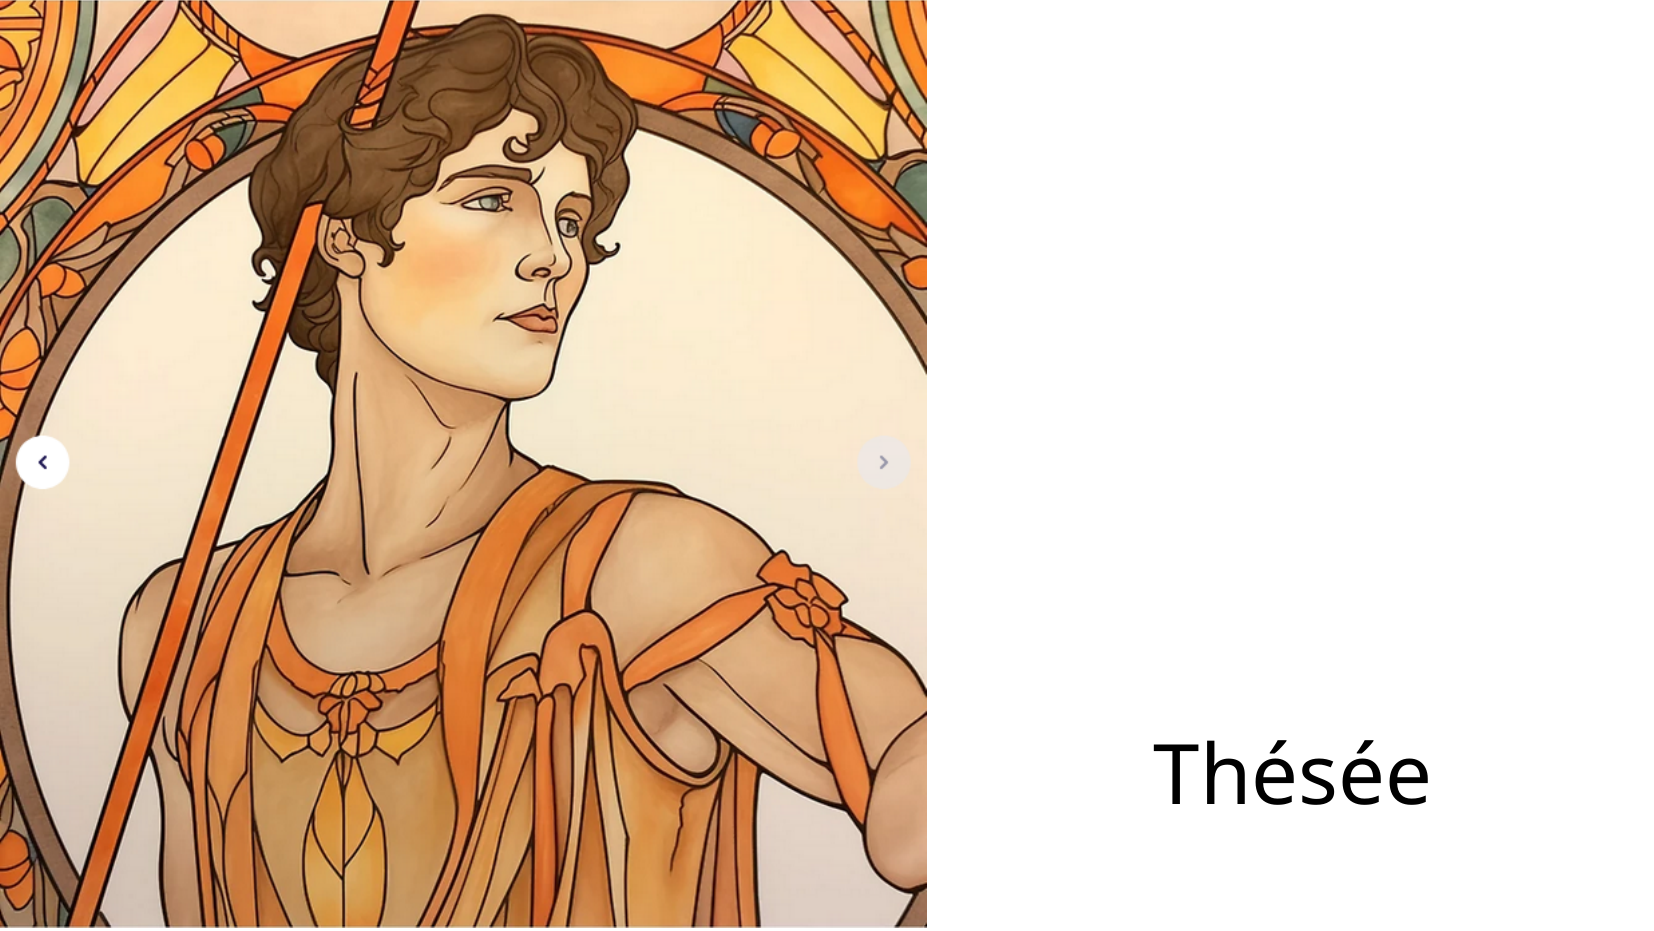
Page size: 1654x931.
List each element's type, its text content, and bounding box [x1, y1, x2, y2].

text_box Thésée [1139, 708, 1448, 837]
picture [0, 0, 927, 928]
